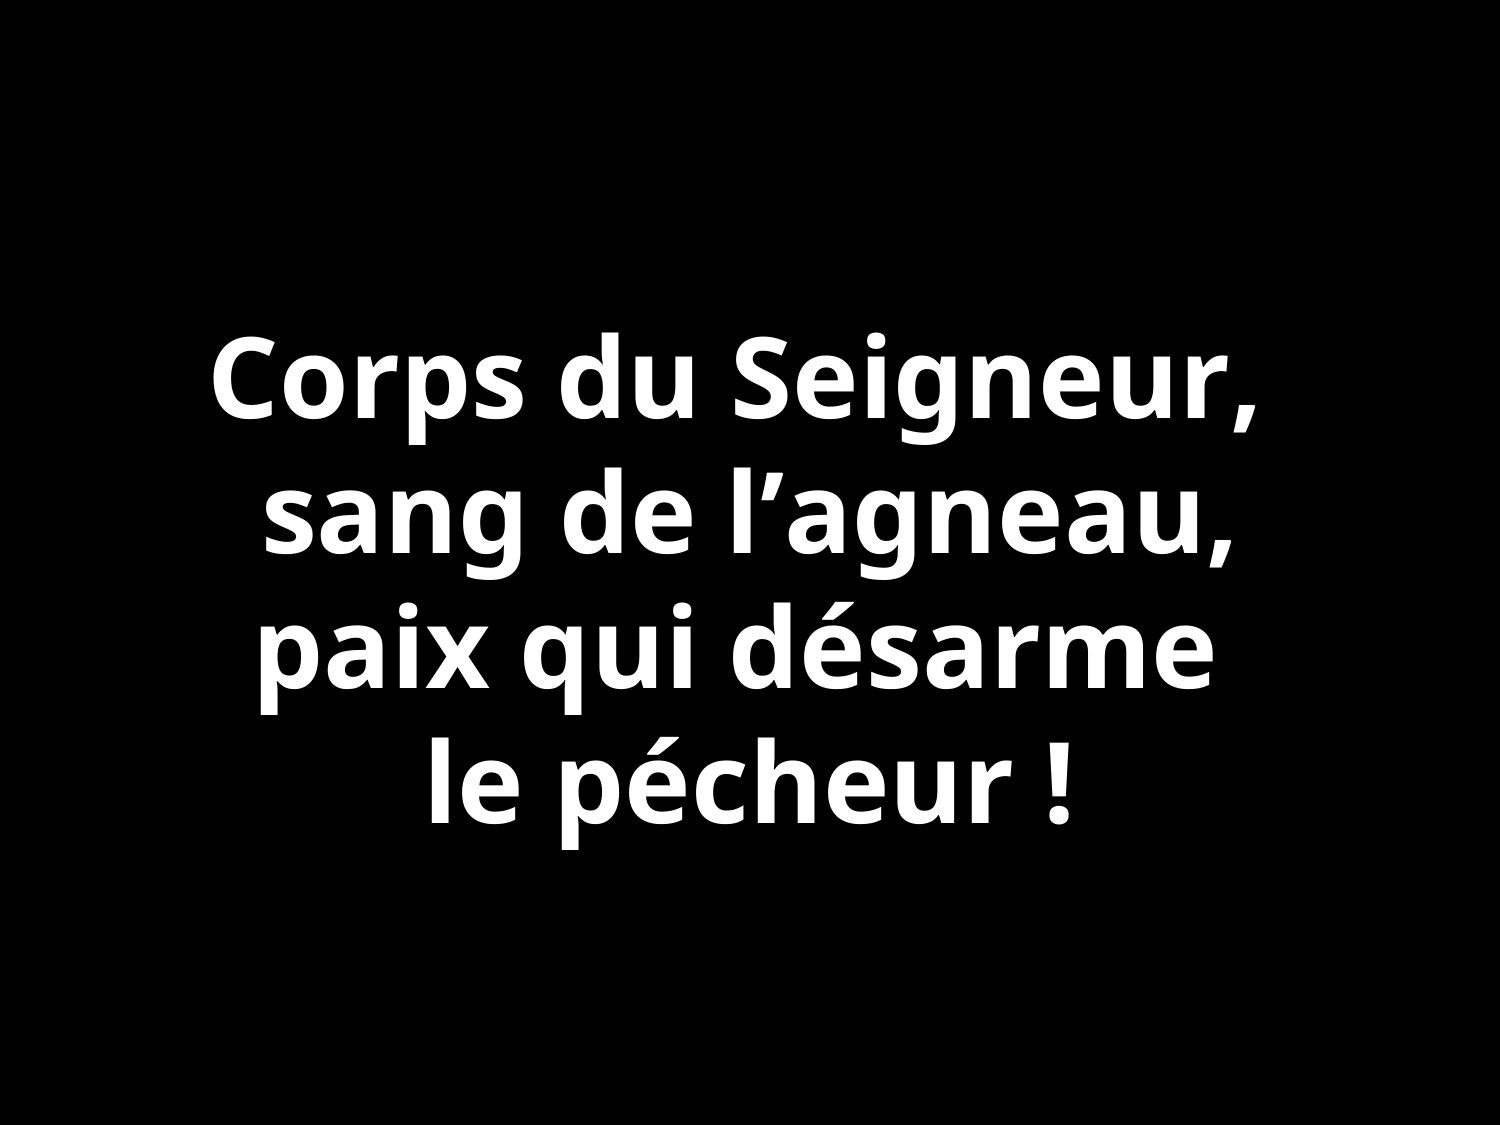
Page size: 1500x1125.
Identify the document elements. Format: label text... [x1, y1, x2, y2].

text_box Corps du Seigneur, sang de l’agneau, paix qui désarme le pécheur ! [0, 314, 1500, 839]
